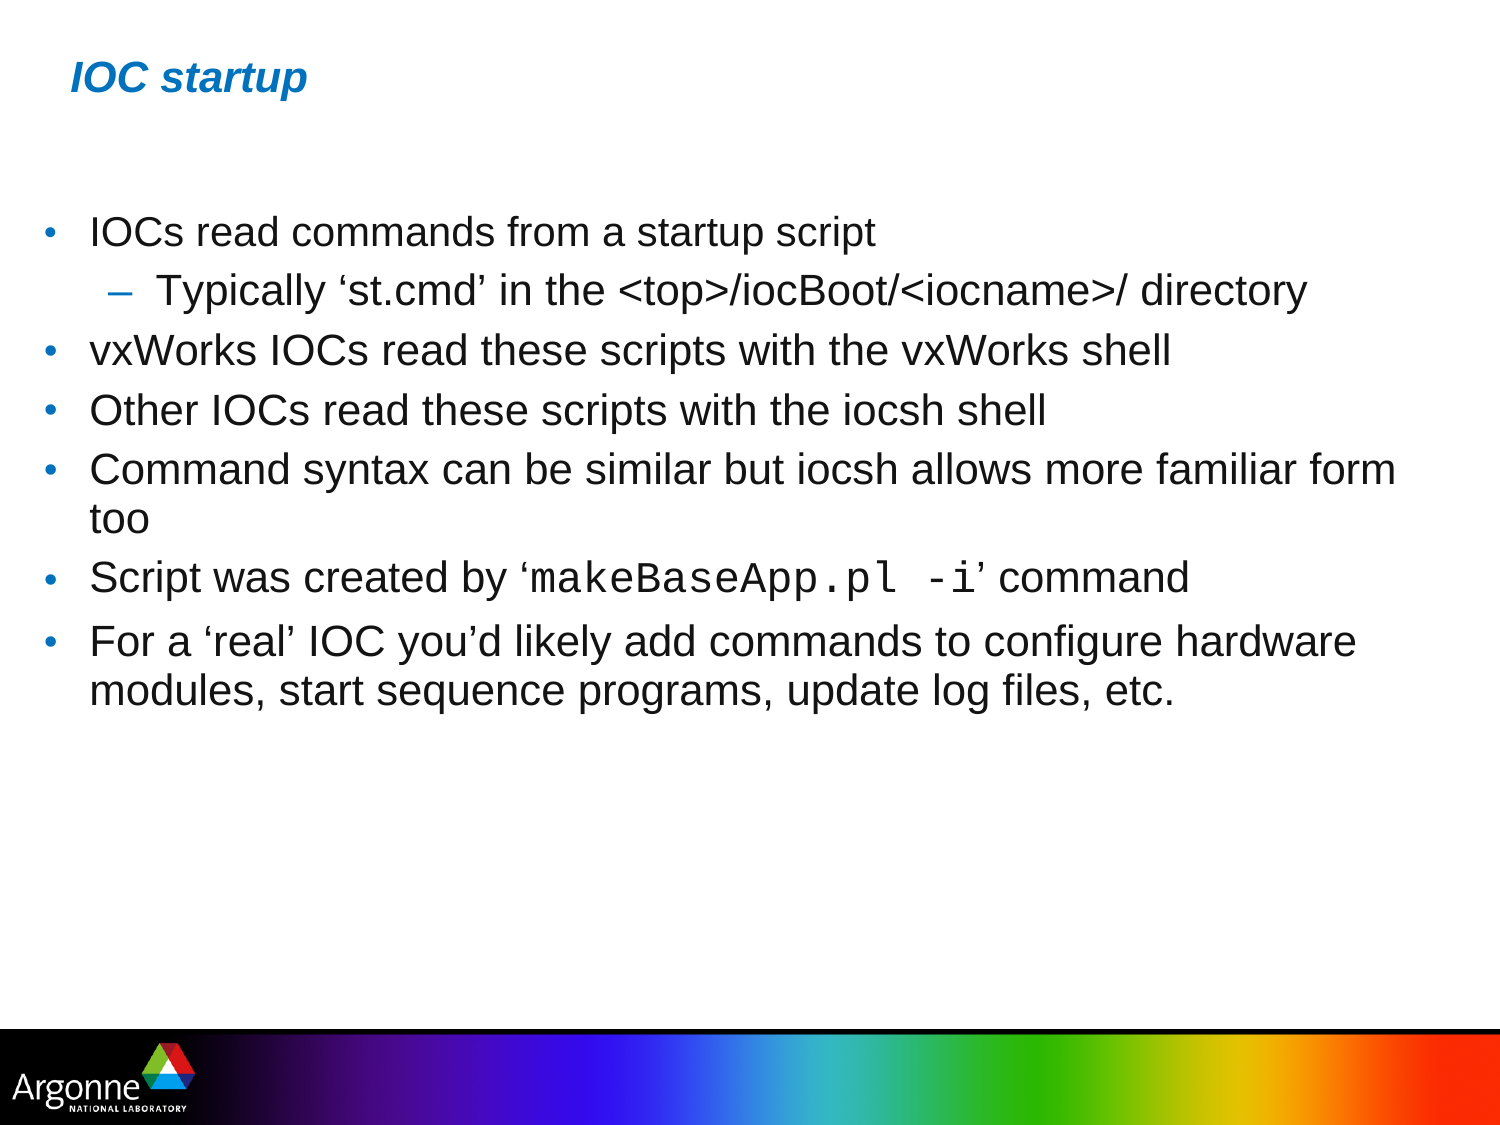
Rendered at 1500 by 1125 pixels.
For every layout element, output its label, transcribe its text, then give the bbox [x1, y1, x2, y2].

title IOC startup [55, 57, 1361, 113]
list IOCs read commands from a startup script Typically ‘st.cmd’ in the <top>/iocBoot/<iocname>/ directory vxWorks IOCs read these scripts with the vxWorks shell Other IOCs read these scripts with the iocsh shell Command syntax can be similar but iocsh allows more familiar form too Script was created by ‘makeBaseApp.pl -i’ command For a ‘real’ IOC you’d likely add commands to configure hardware modules, start sequence programs, update log files, etc. [28, 201, 1446, 755]
picture [0, 1029, 1500, 1125]
